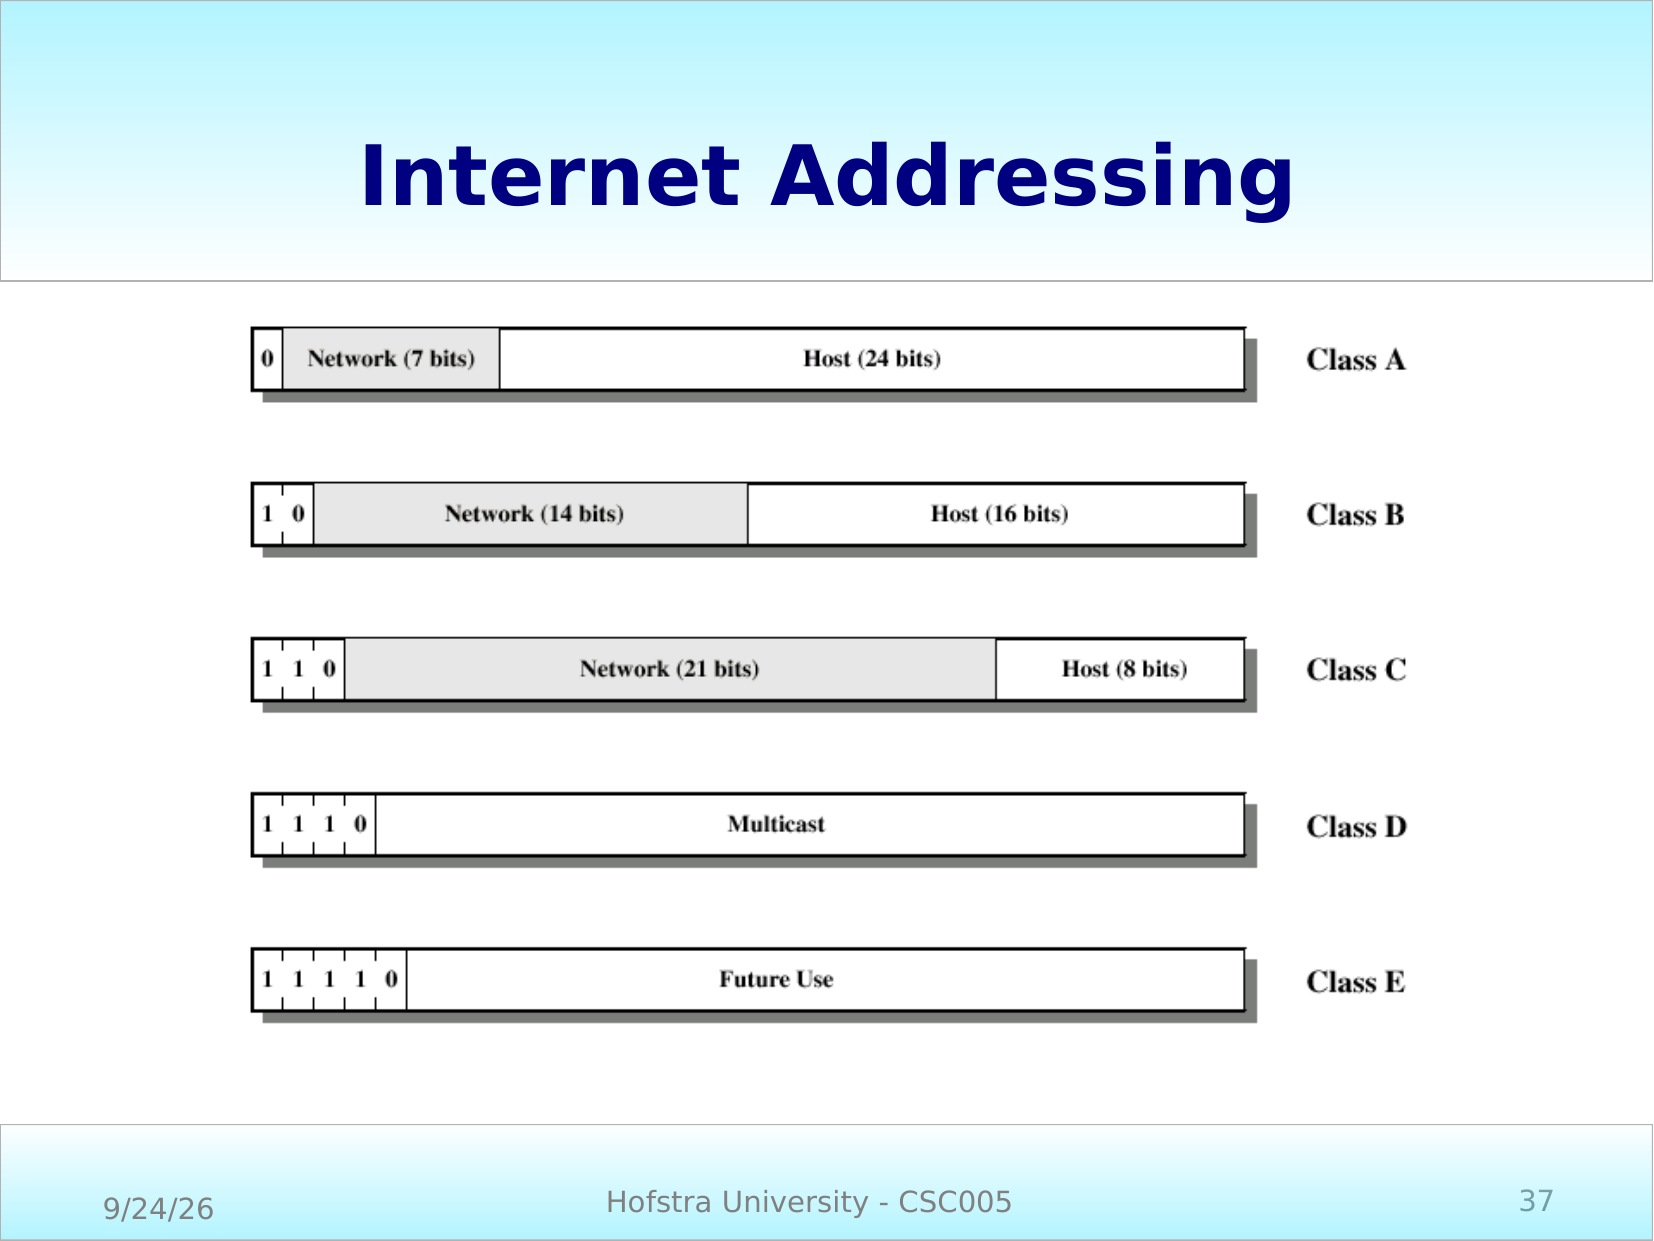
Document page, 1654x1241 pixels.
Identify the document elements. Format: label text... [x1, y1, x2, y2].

picture [220, 289, 1435, 1052]
title Internet Addressing [123, 108, 1533, 233]
